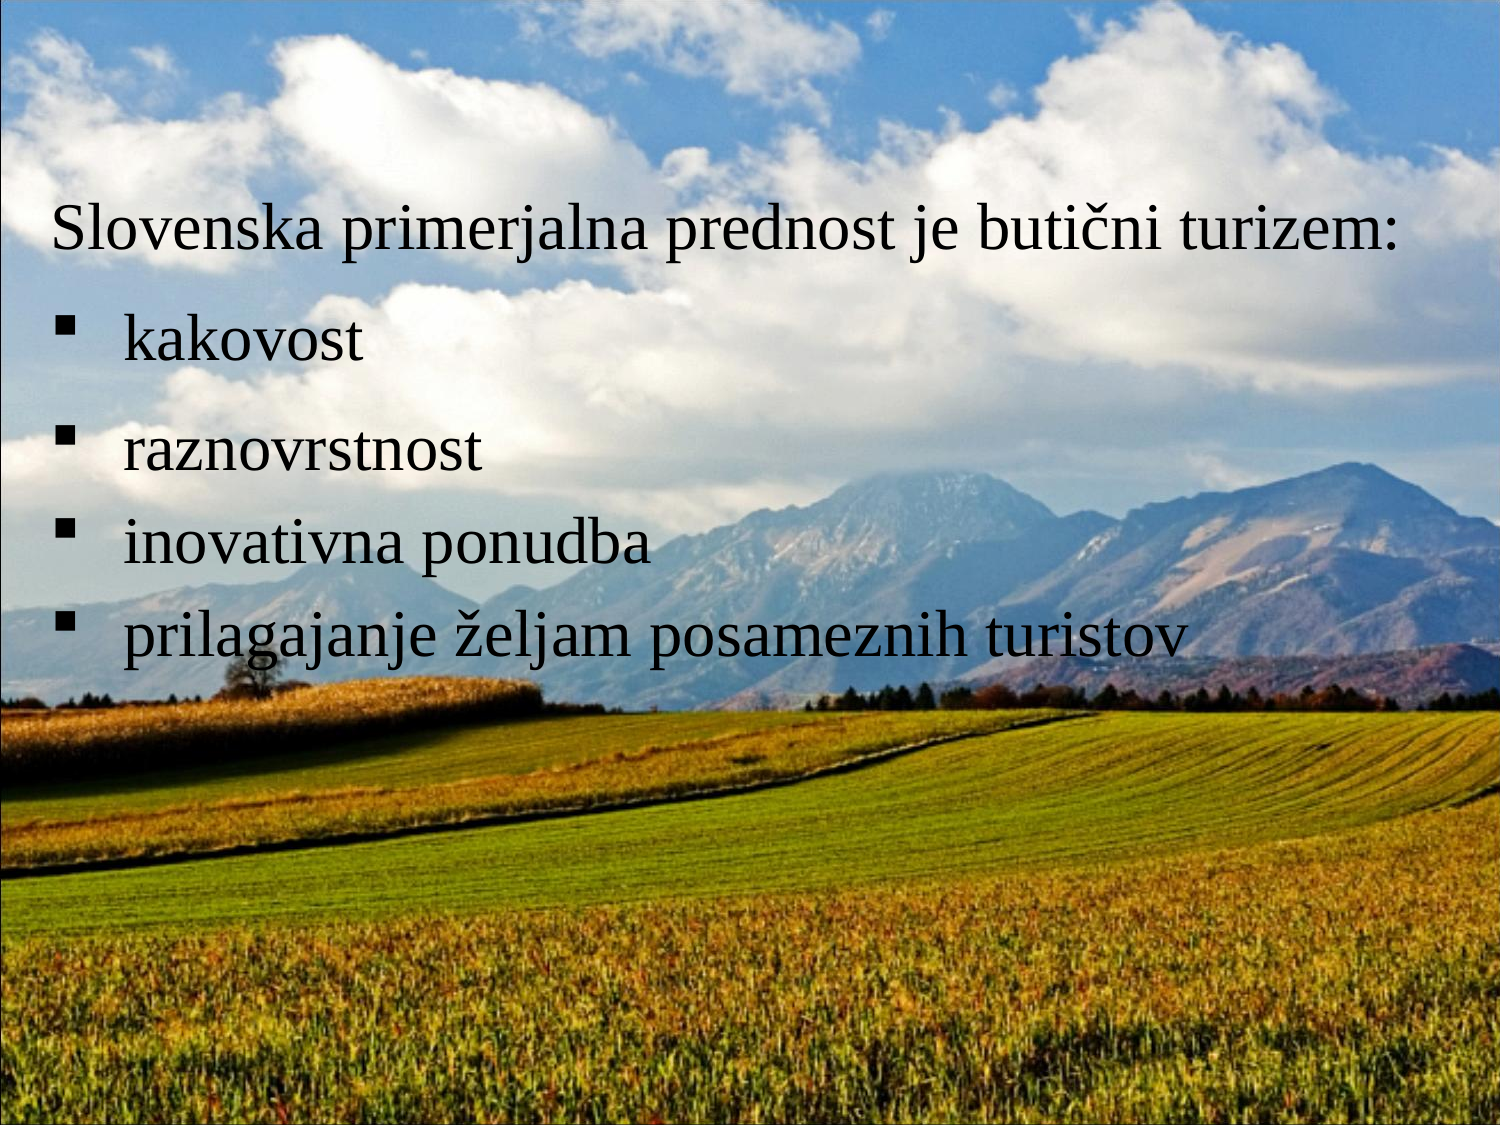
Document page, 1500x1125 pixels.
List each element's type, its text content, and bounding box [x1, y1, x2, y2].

list Slovenska primerjalna prednost je butični turizem: kakovost raznovrstnost inovativna ponudba prilagajanje željam posameznih turistov [35, 175, 1442, 919]
picture [0, 0, 1500, 1125]
